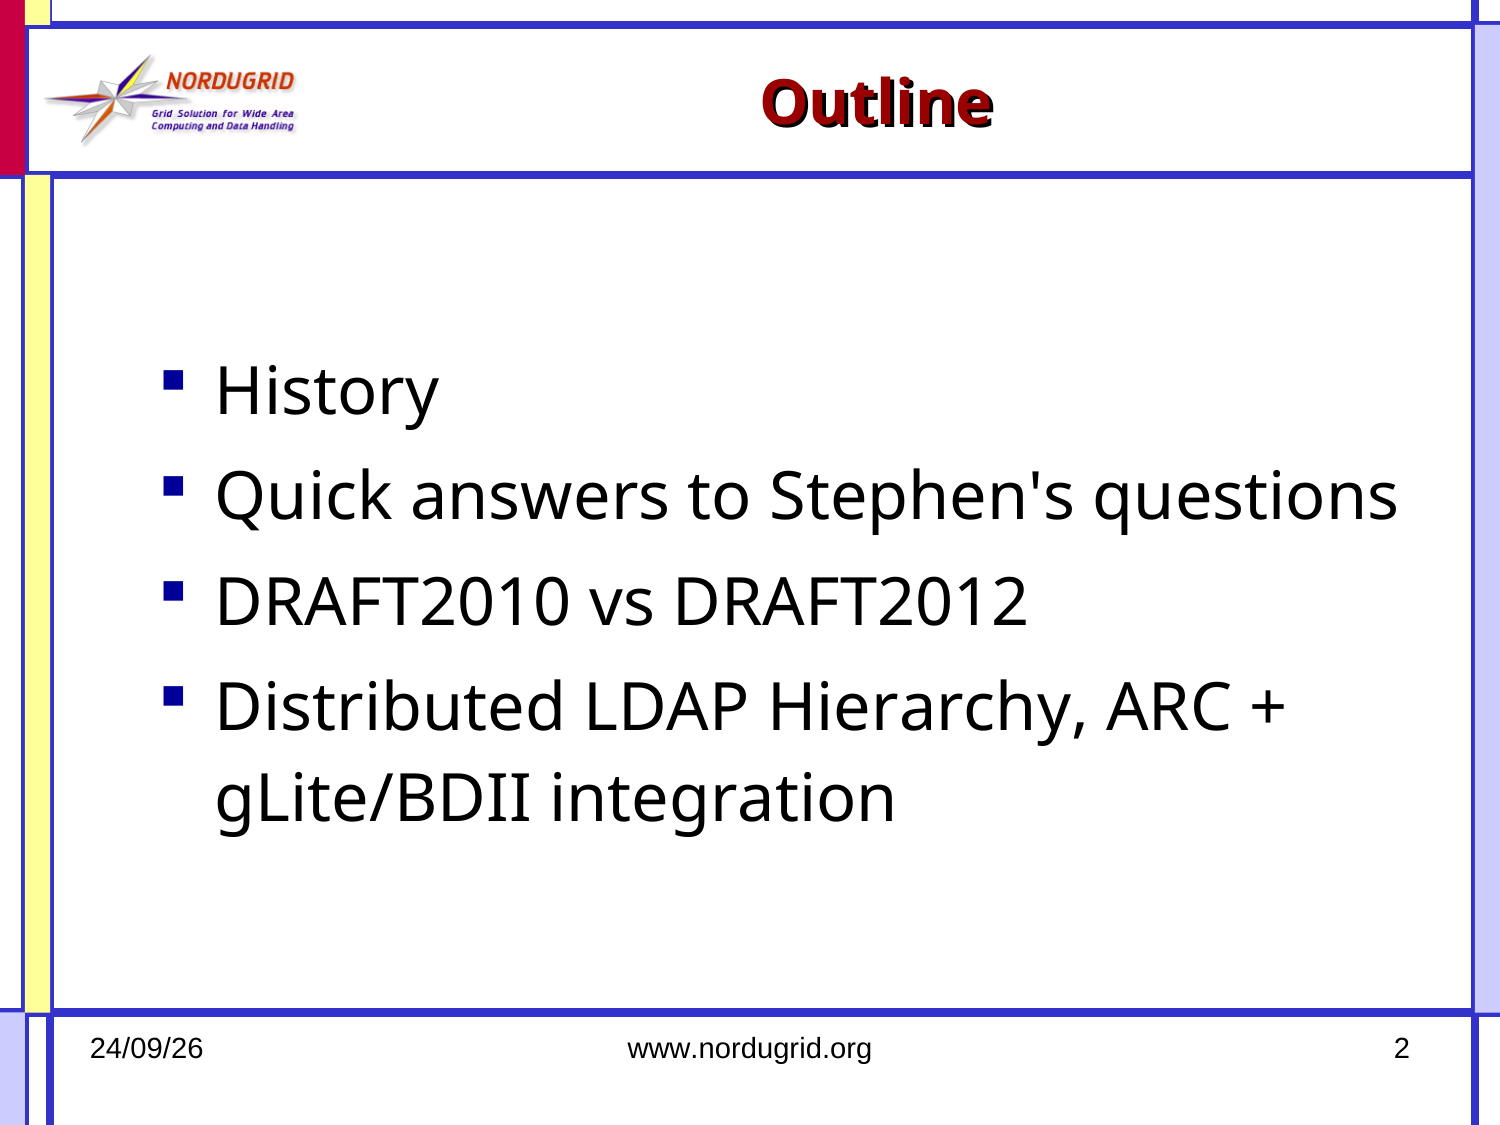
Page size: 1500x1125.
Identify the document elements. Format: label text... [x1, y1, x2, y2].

list History Quick answers to Stephen's questions DRAFT2010 vs DRAFT2012 Distributed LDAP Hierarchy, ARC + gLite/BDII integration [87, 335, 1426, 961]
picture [40, 49, 301, 148]
title Outline [324, 9, 1428, 191]
